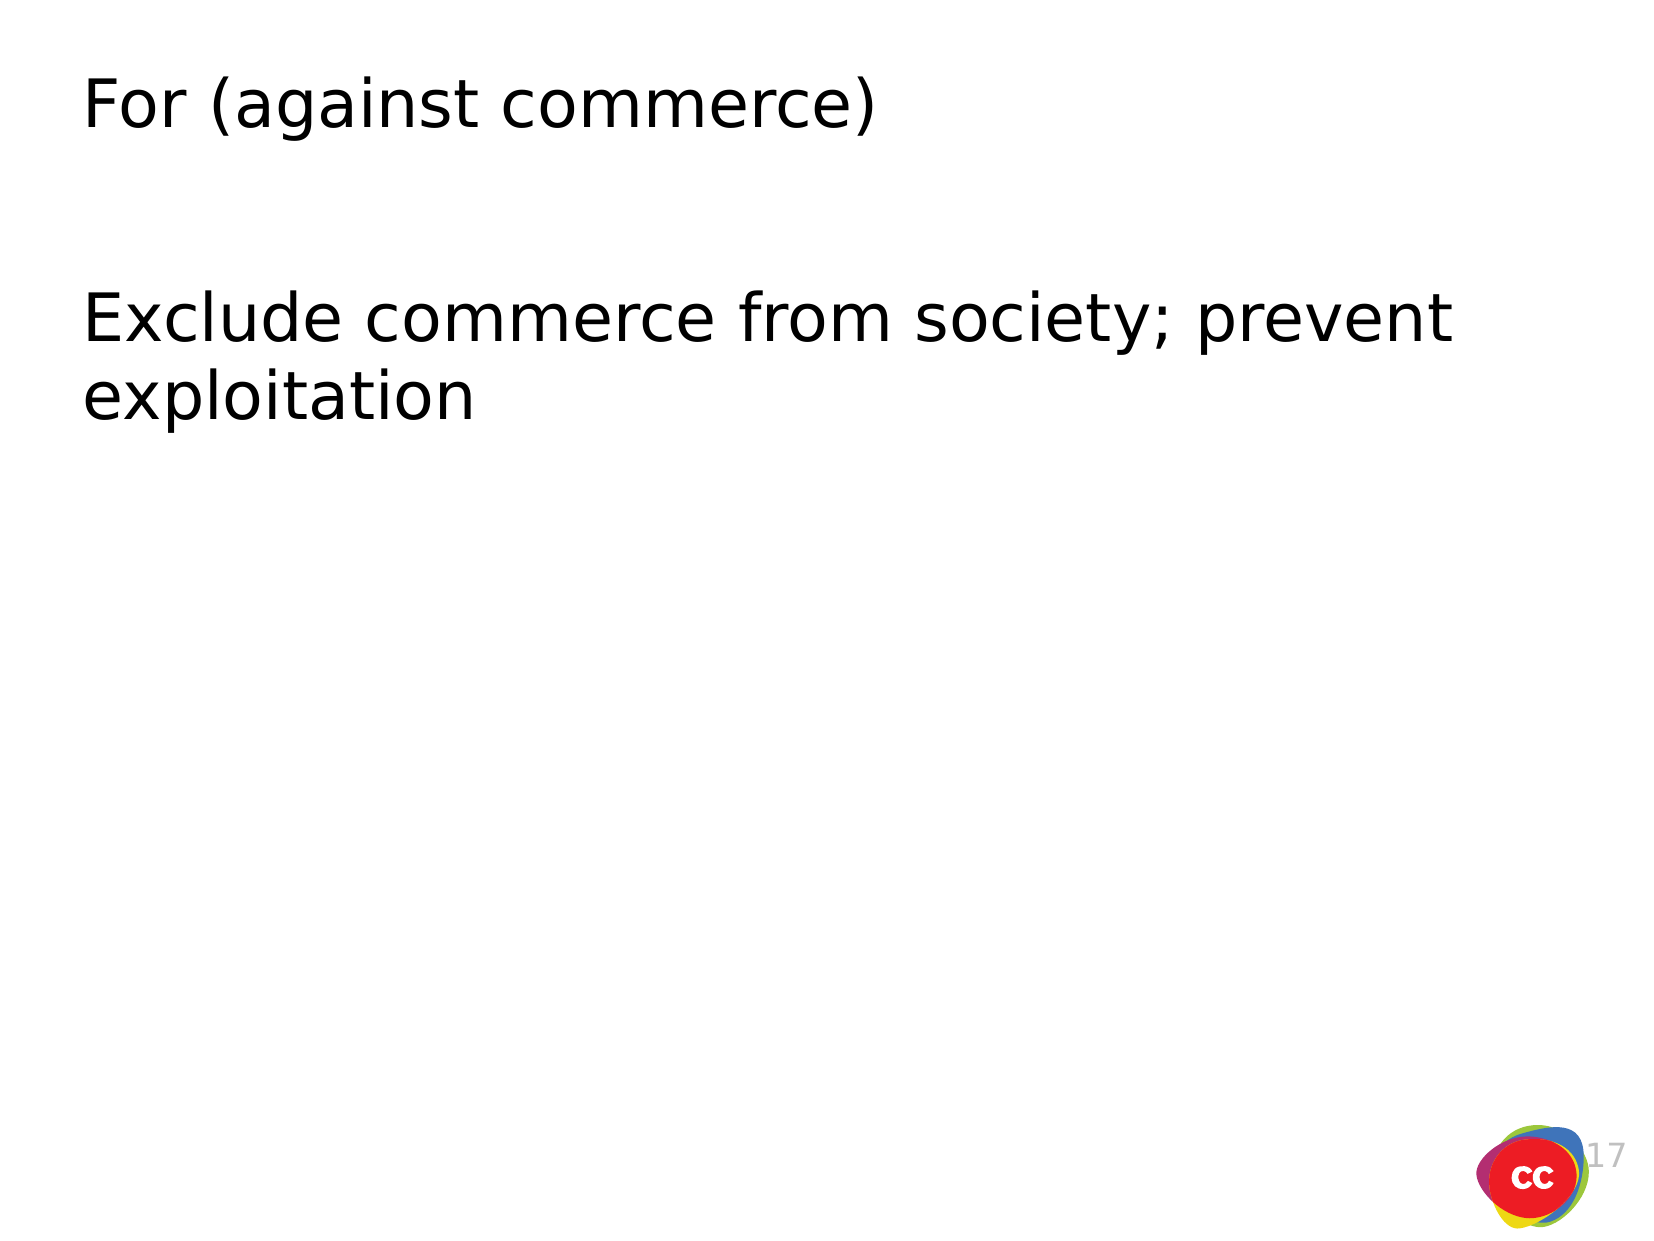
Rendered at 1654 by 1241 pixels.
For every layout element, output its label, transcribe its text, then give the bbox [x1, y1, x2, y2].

list For (against commerce) Exclude commerce from society; prevent exploitation [82, 65, 1571, 1062]
